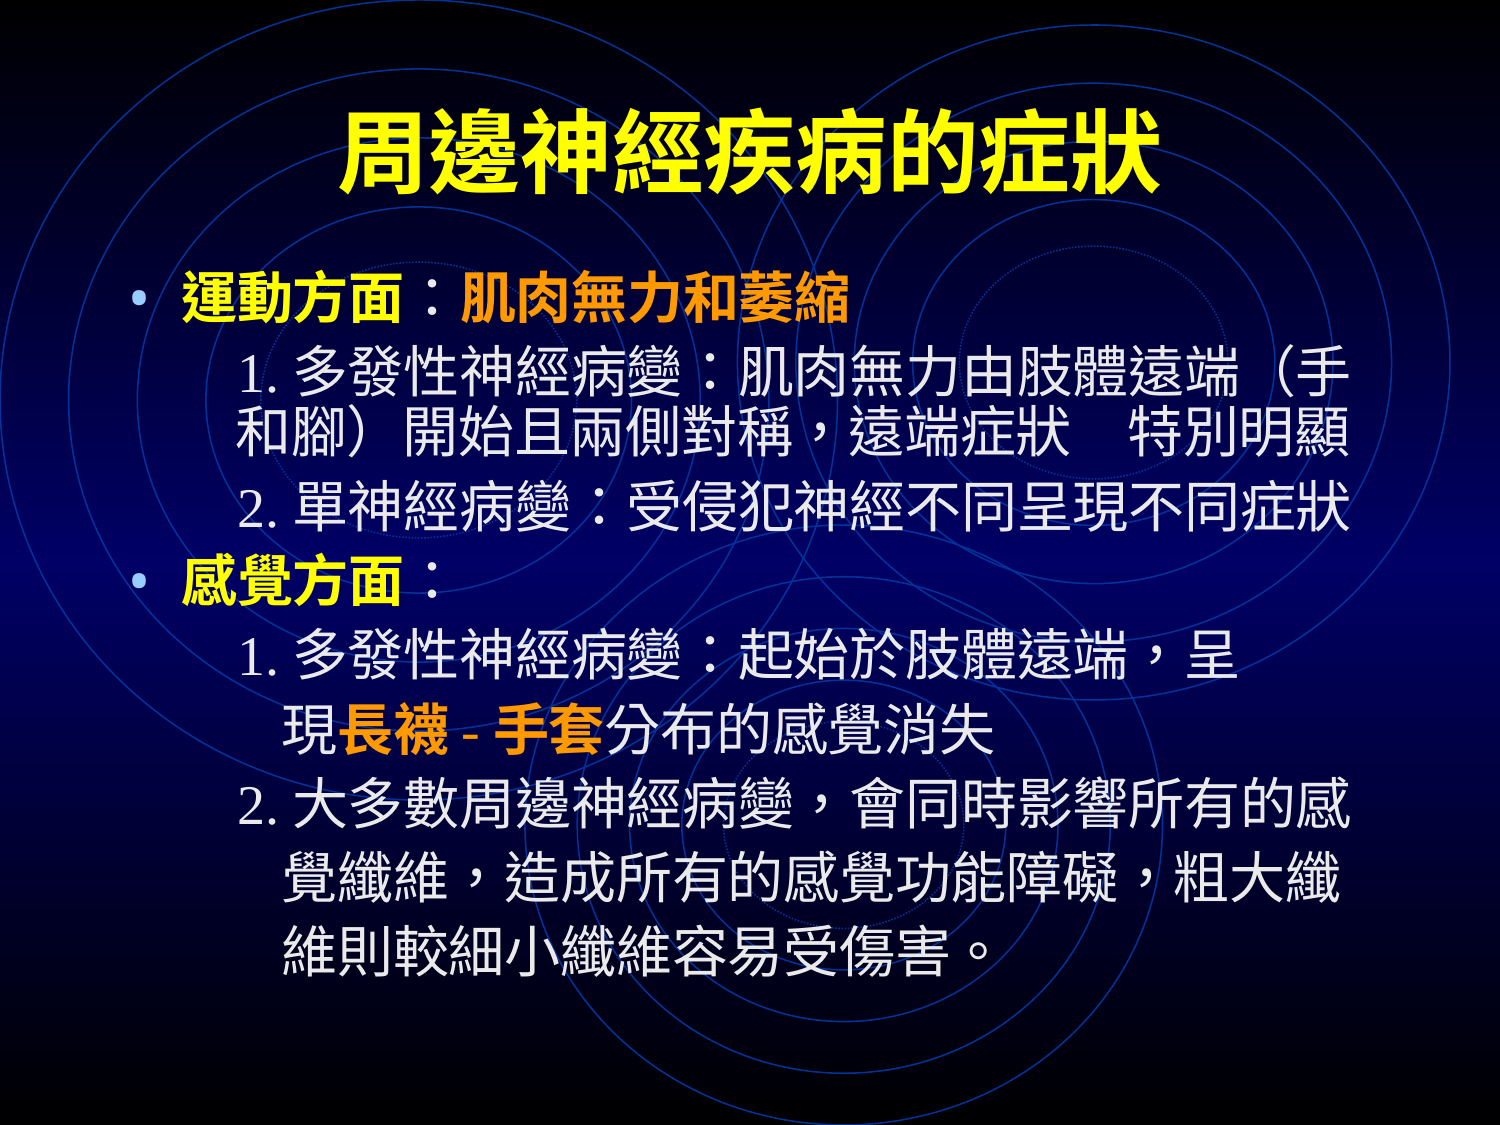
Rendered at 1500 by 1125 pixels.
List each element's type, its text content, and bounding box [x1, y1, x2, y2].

list 運動方面：肌肉無力和萎縮 1.多發性神經病變：肌肉無力由肢體遠端（手和腳）開始且兩側對稱，遠端症狀 特別明顯 2.單神經病變：受侵犯神經不同呈現不同症狀 感覺方面： 1.多發性神經病變：起始於肢體遠端，呈 現長襪-手套分布的感覺消失 2.大多數周邊神經病變，會同時影響所有的感 覺纖維，造成所有的感覺功能障礙，粗大纖 維則較細小纖維容易受傷害。 [112, 262, 1388, 1000]
title 周邊神經疾病的症狀 [112, 75, 1388, 225]
